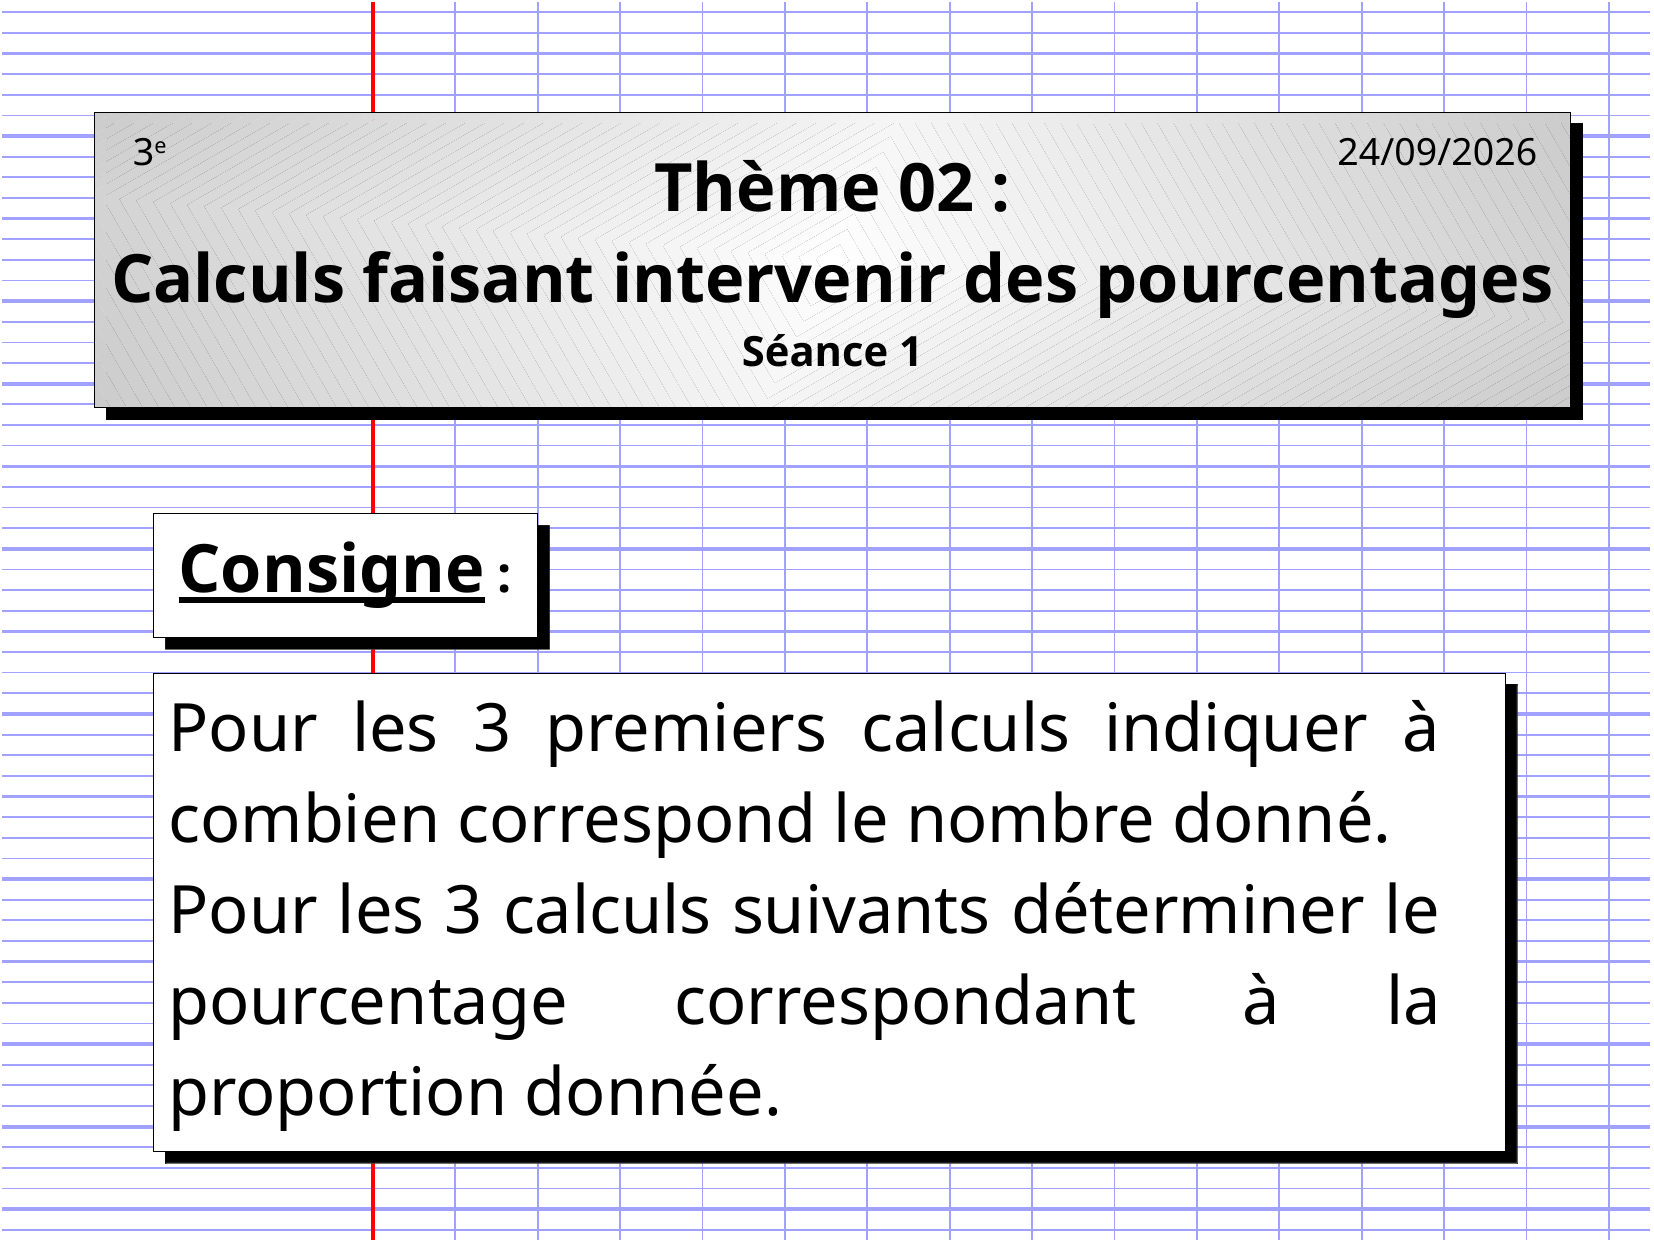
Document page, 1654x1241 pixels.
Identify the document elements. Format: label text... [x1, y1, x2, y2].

text_box 15/09/2011 [1322, 118, 1560, 186]
text_box Thème 02 : Calculs faisant intervenir des pourcentages Séance 1 [94, 112, 1571, 408]
text_box 3e [118, 118, 207, 186]
picture [0, 0, 1654, 1241]
text_box Pour les 3 premiers calculs indiquer à combien correspond le nombre donné. Pour les 3 calculs suivants déterminer le pourcentage correspondant à la proportion donnée. [153, 673, 1506, 1152]
text_box Consigne : [153, 513, 538, 638]
